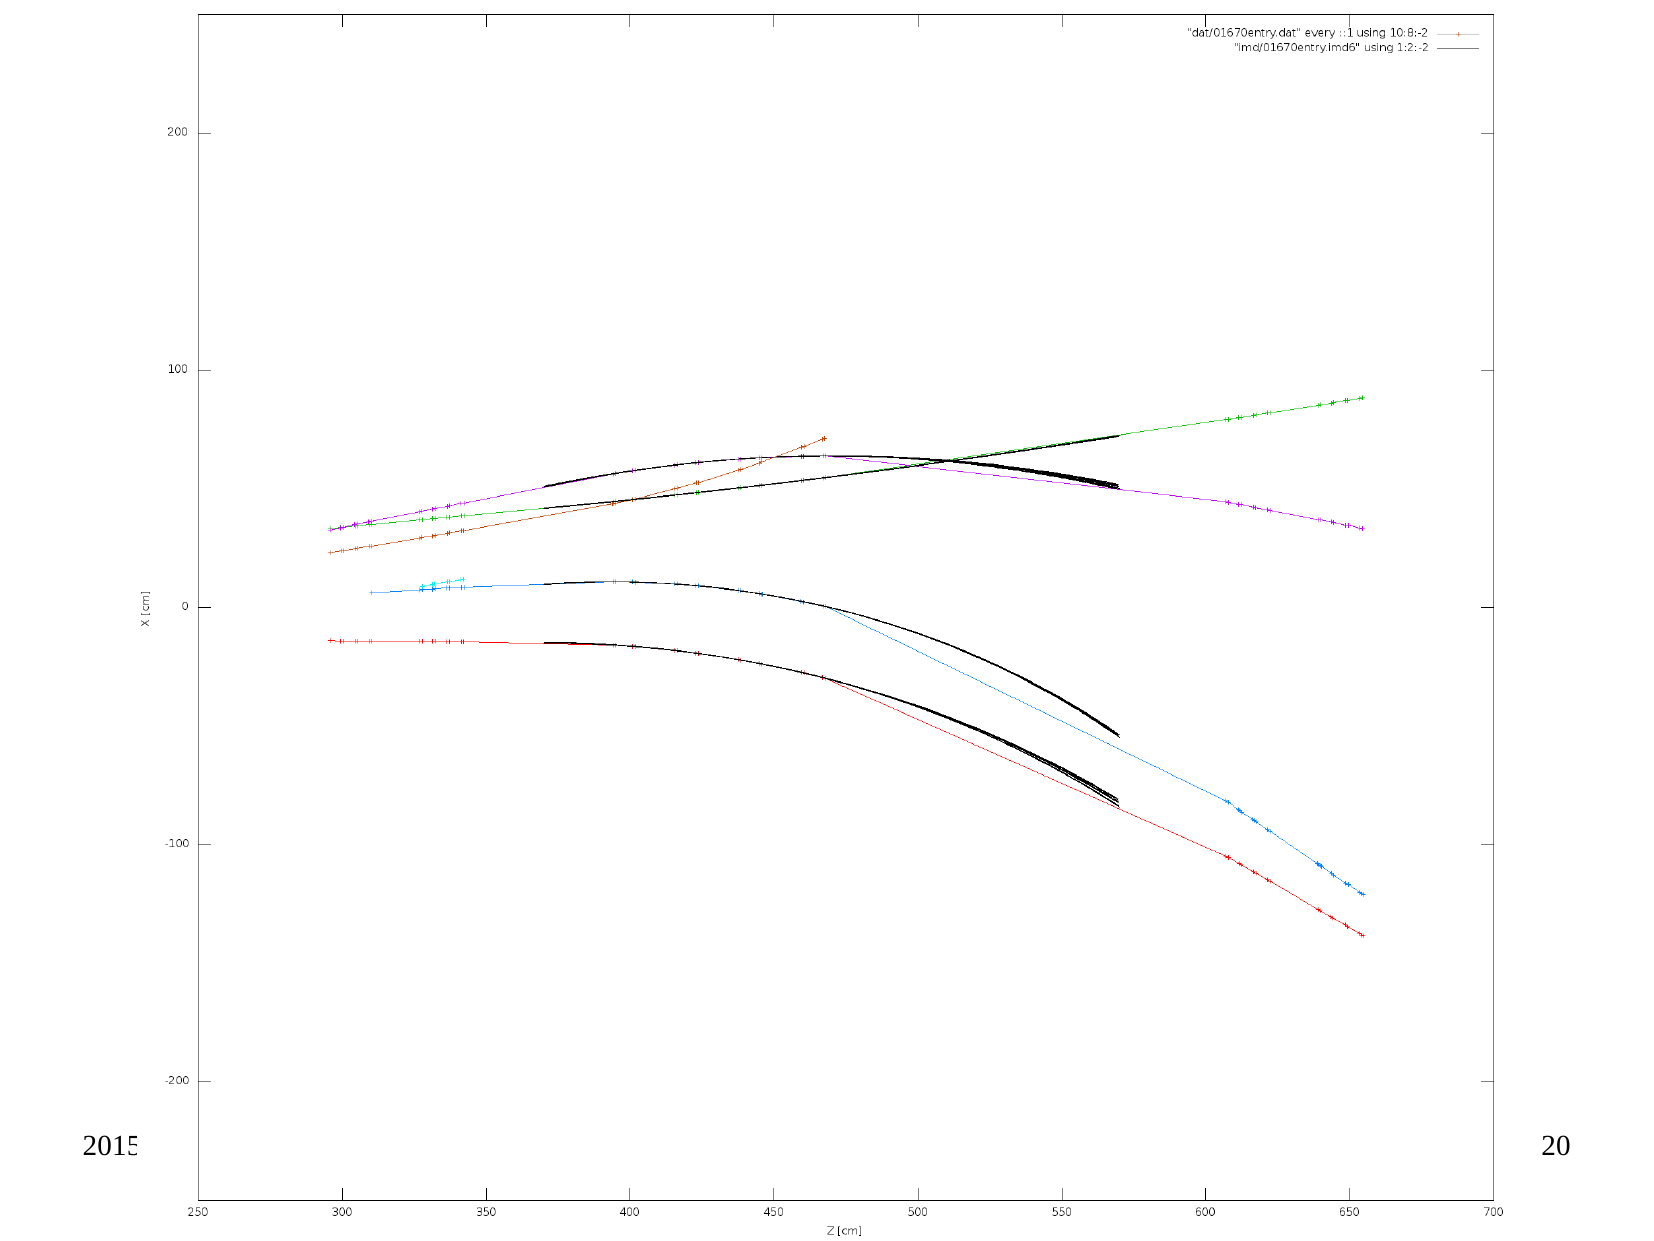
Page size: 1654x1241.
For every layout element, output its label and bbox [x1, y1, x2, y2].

picture [137, 0, 1516, 1241]
